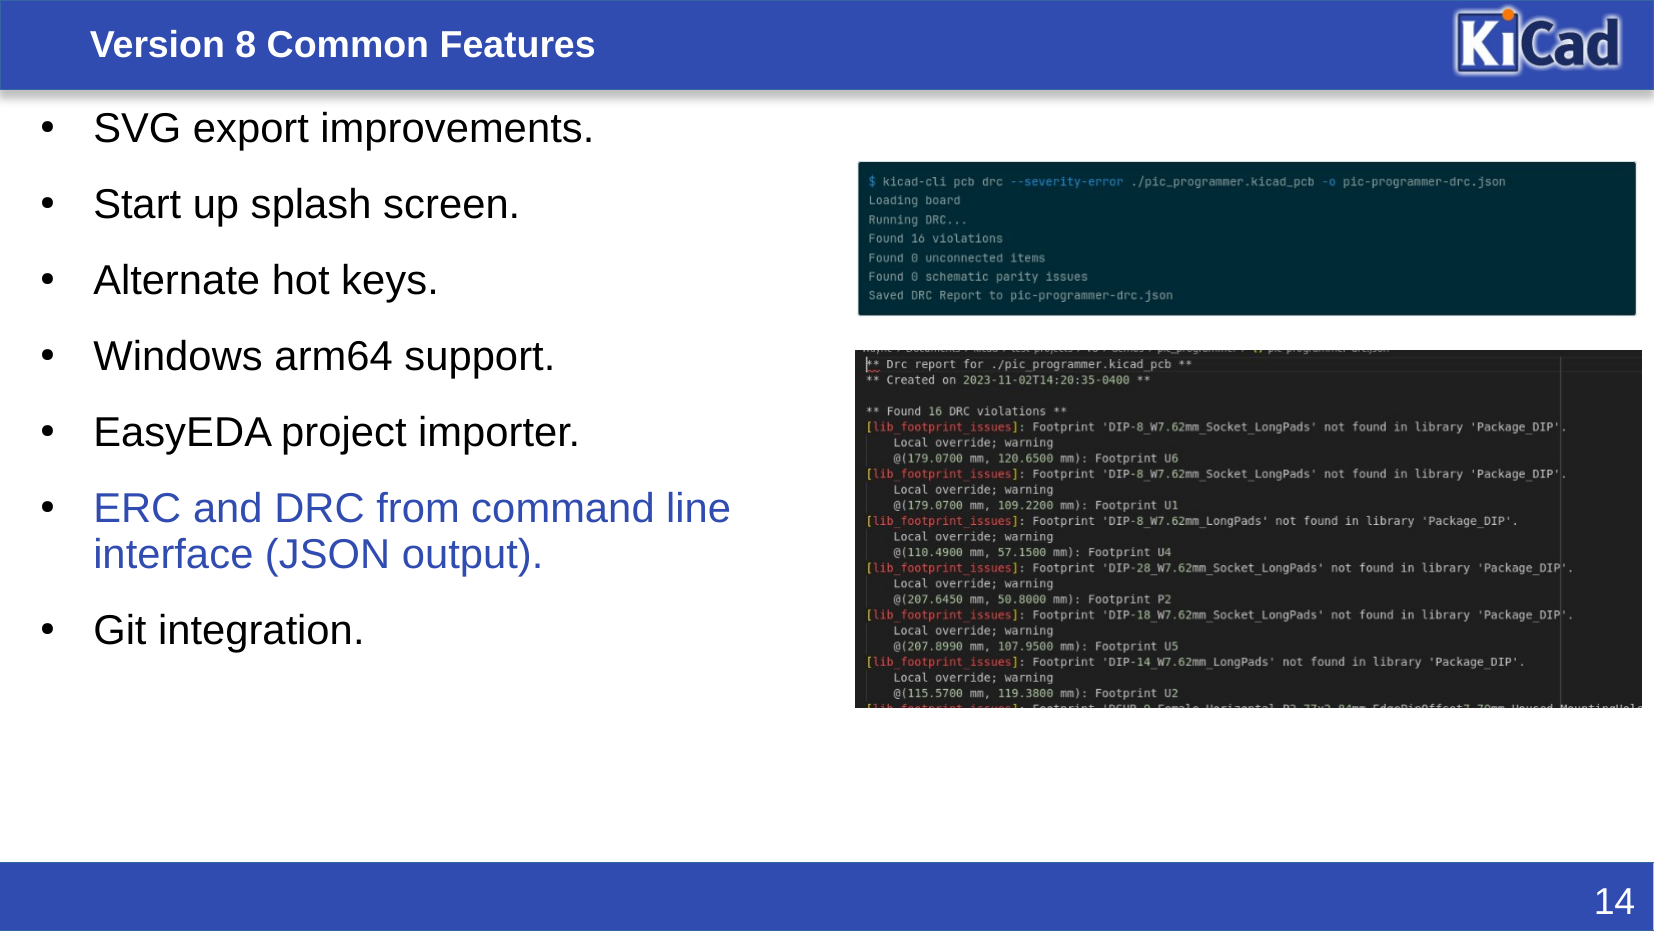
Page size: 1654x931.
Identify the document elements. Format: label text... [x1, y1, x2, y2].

text_box Version 8 Common Features [0, 0, 1412, 90]
text_box <number> [1387, 873, 1651, 931]
list SVG export improvements. Start up splash screen. Alternate hot keys. Windows arm64 support. EasyEDA project importer. ERC and DRC from command line interface (JSON output). Git integration. [22, 105, 848, 856]
picture [1412, 0, 1654, 92]
picture [855, 161, 1640, 318]
picture [855, 350, 1642, 708]
text_box [0, 862, 1654, 931]
